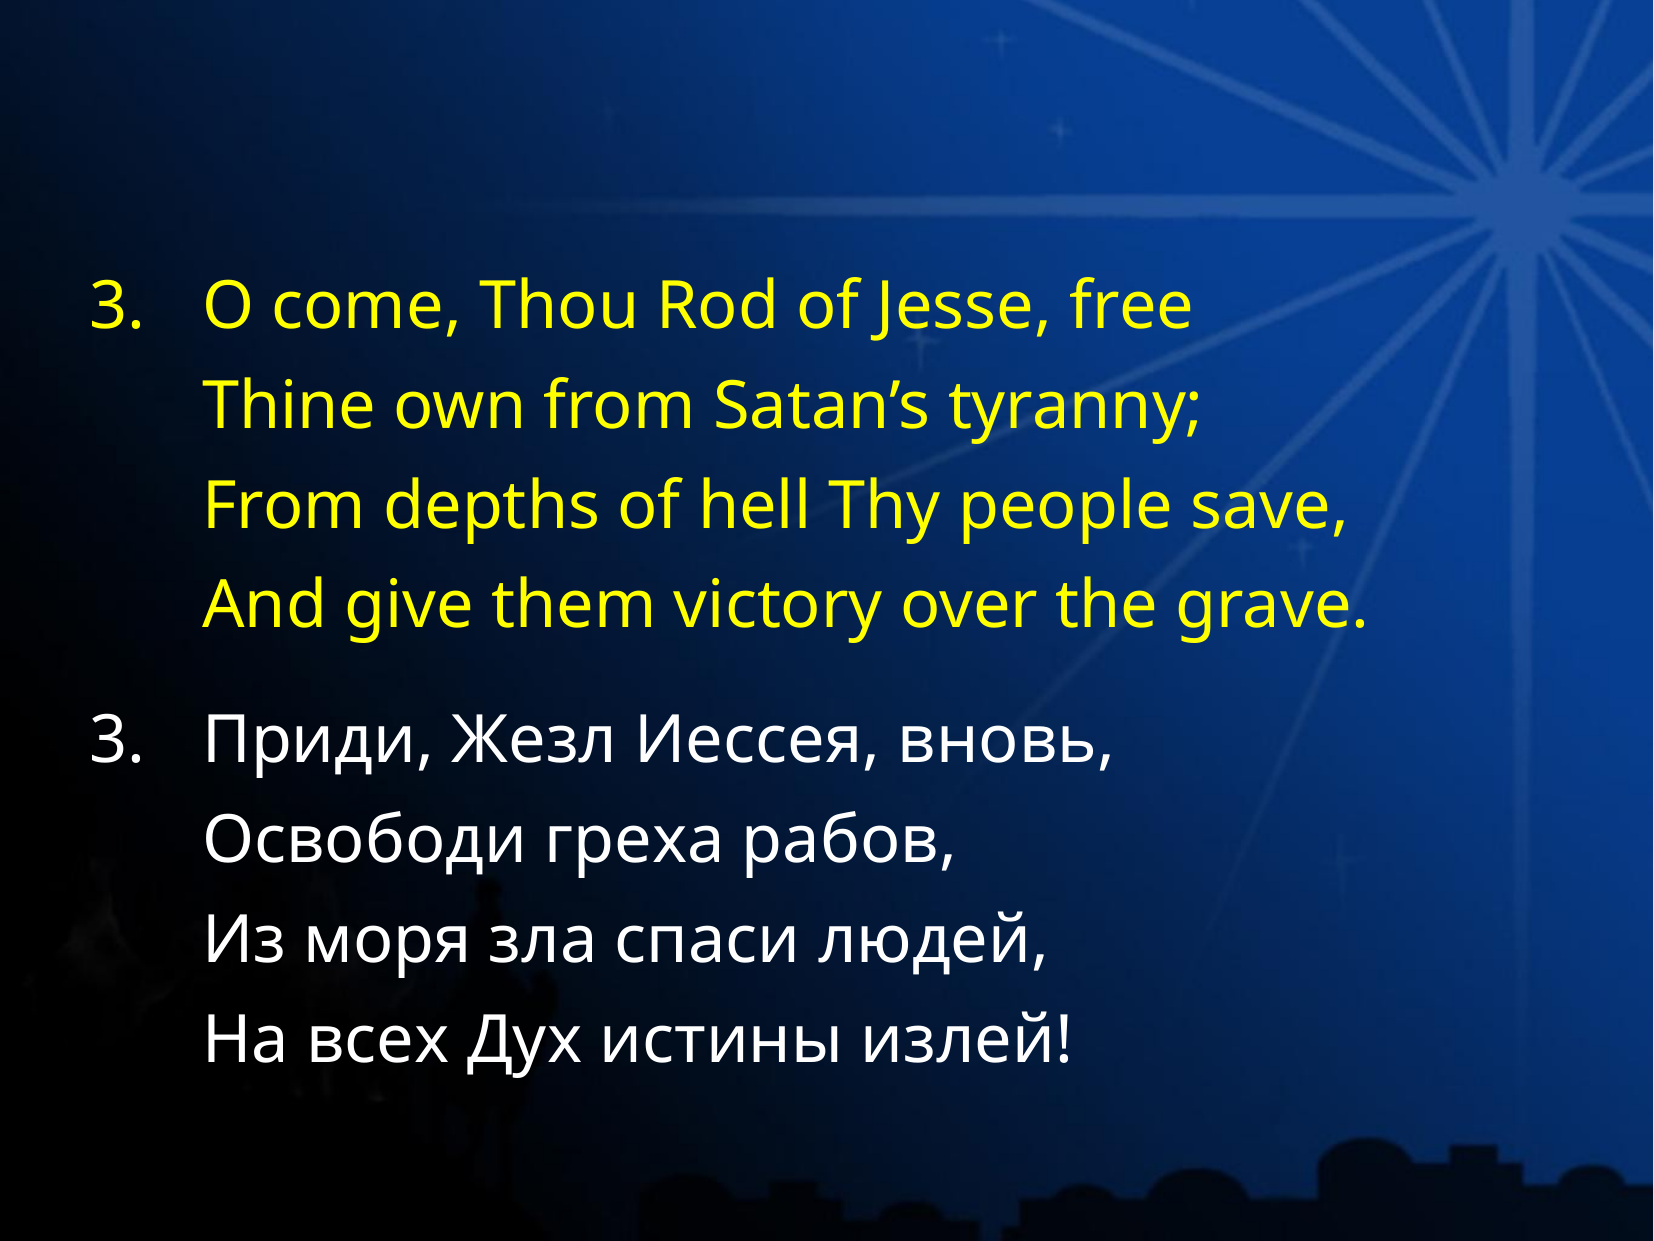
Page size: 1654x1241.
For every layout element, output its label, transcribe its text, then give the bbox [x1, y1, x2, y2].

text_box 3. Приди, Жезл Иессея, вновь, Освободи греха рабов, Из моря зла спаси людей, На всех Дух истины излей! [75, 675, 1576, 1163]
text_box 3. O come, Thou Rod of Jesse, free Thine own from Satan’s tyranny; From depths of hell Thy people save, And give them victory over the grave. [75, 150, 1576, 638]
picture [0, 0, 1654, 1241]
